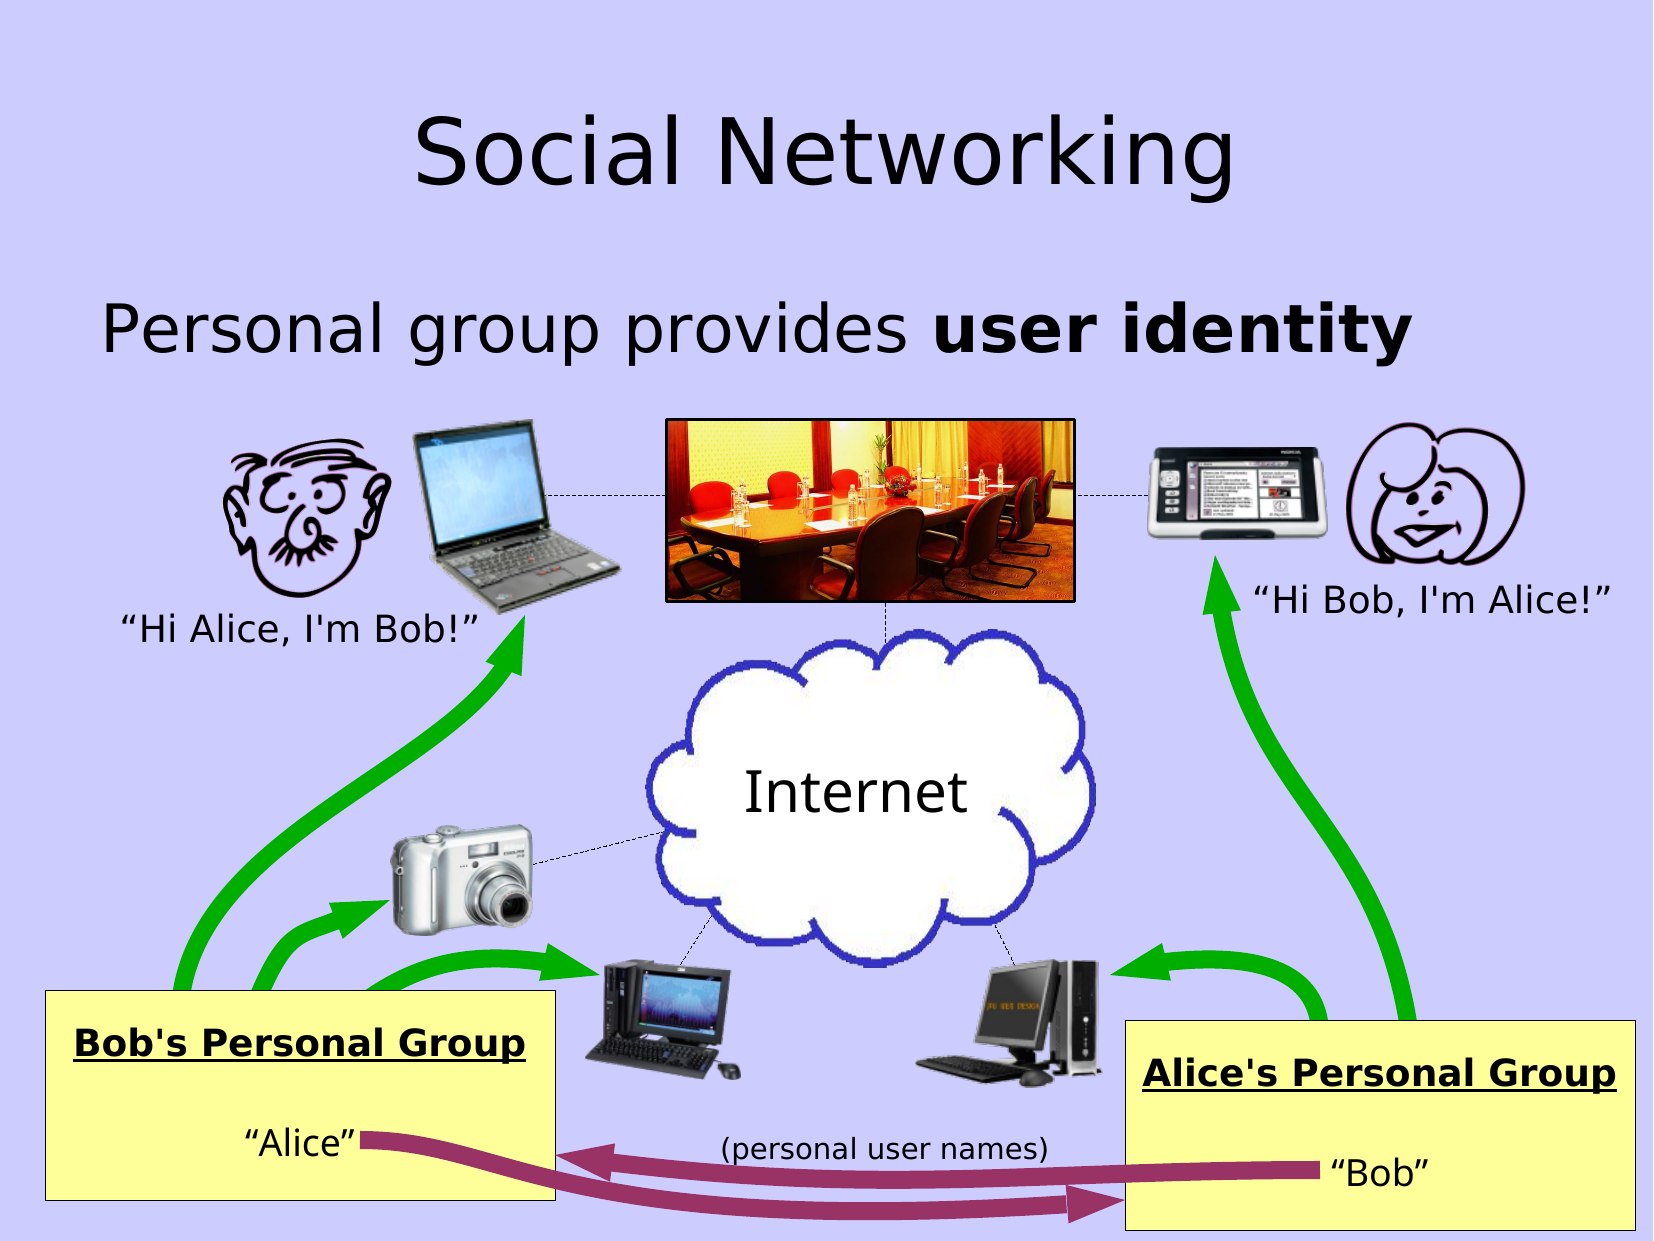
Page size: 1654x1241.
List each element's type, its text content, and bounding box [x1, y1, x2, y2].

picture [390, 824, 533, 936]
text_box Internet [655, 742, 1058, 823]
list Personal group provides user identity [82, 290, 1571, 1095]
picture [217, 434, 398, 600]
text_box “Hi Bob, I'm Alice!” [1230, 571, 1636, 631]
text_box “Hi Alice, I'm Bob!” [90, 600, 511, 659]
picture [1147, 447, 1328, 541]
picture [585, 629, 1103, 1088]
text_box Bob's Personal Group “Alice” [45, 990, 556, 1201]
picture [1342, 416, 1531, 571]
list Personal group provides user identity [1235, 631, 1571, 1020]
title Social Networking [82, 49, 1571, 257]
text_box Alice's Personal Group “Bob” [1125, 1020, 1636, 1231]
picture [412, 419, 622, 616]
picture [667, 420, 1073, 601]
text_box (personal user names) [645, 1125, 1126, 1174]
